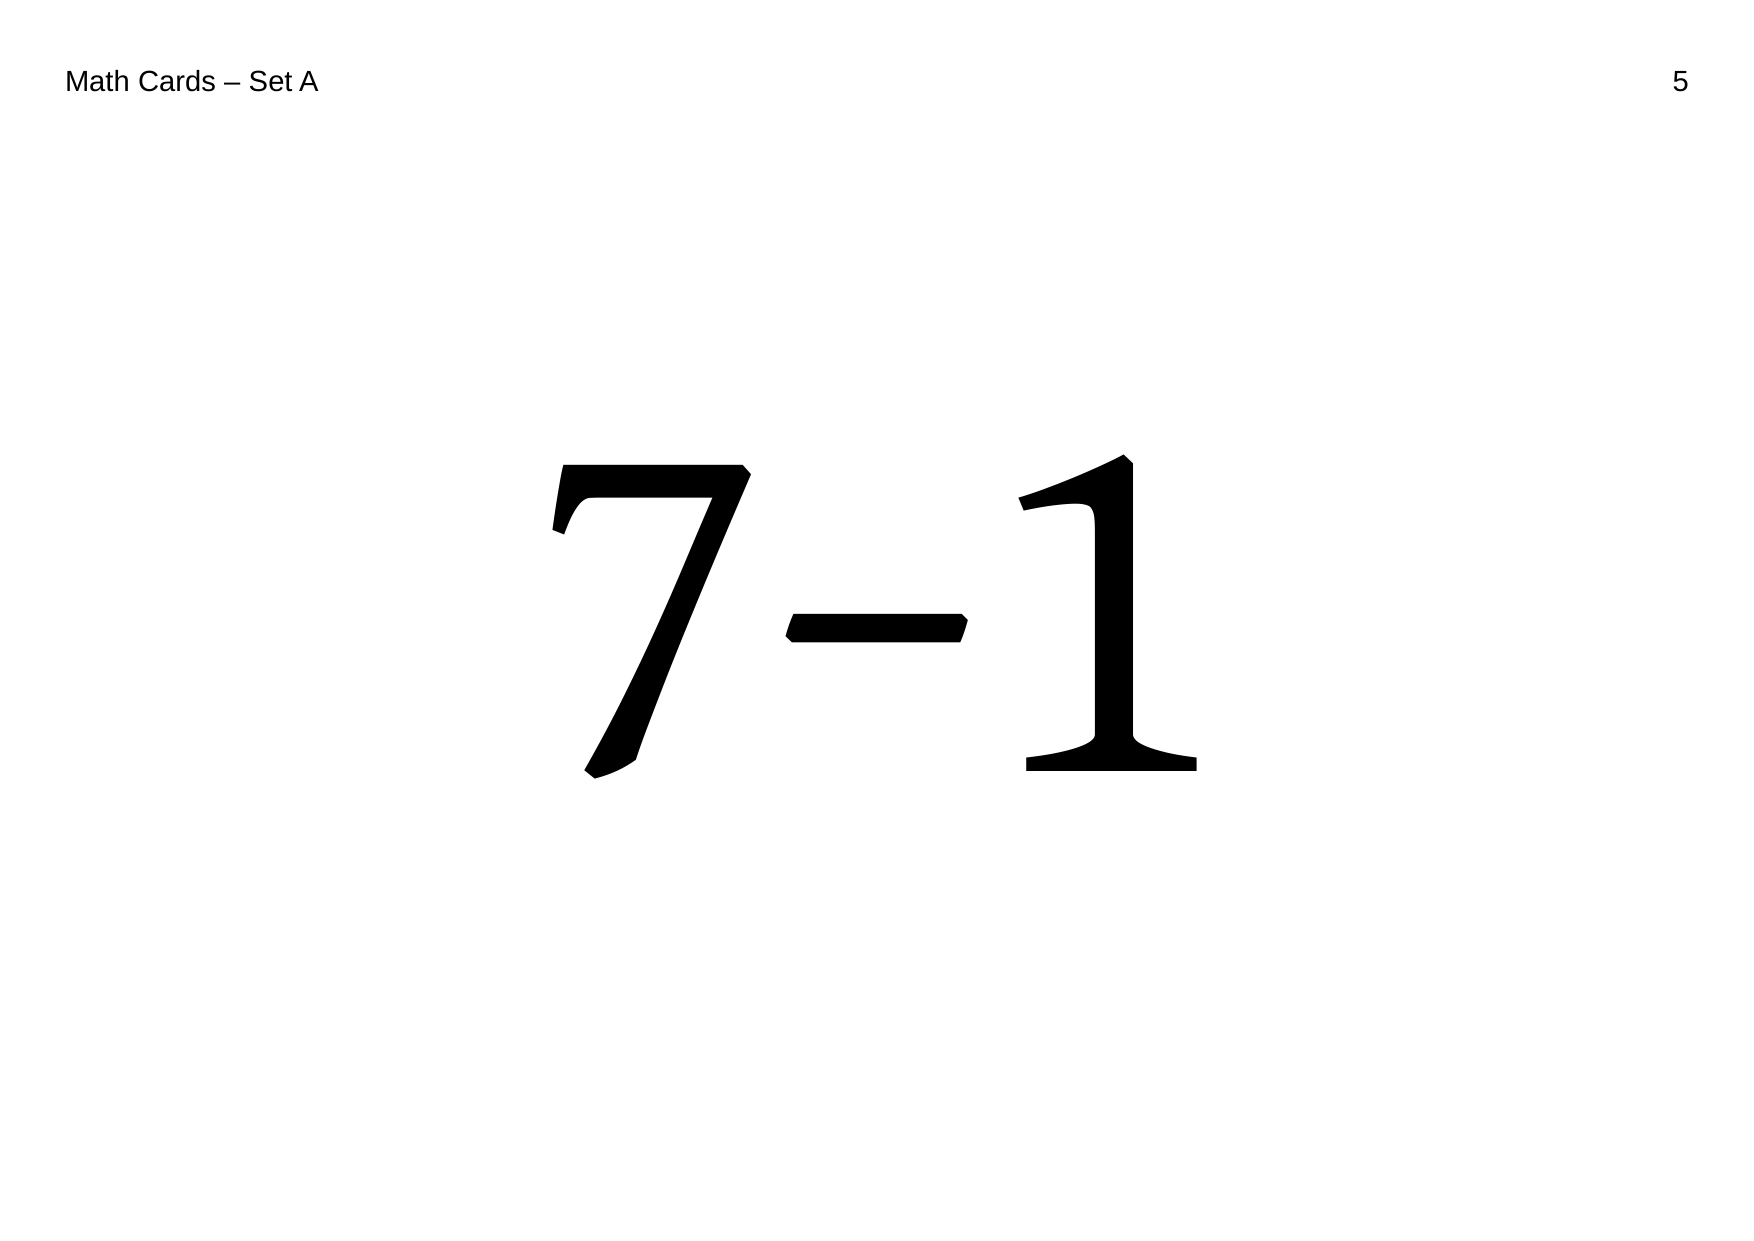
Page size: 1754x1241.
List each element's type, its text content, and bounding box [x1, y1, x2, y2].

text_box 7−1 [520, 318, 1235, 922]
text_box 5 [1666, 59, 1695, 104]
text_box Math Cards – Set A [59, 59, 326, 104]
